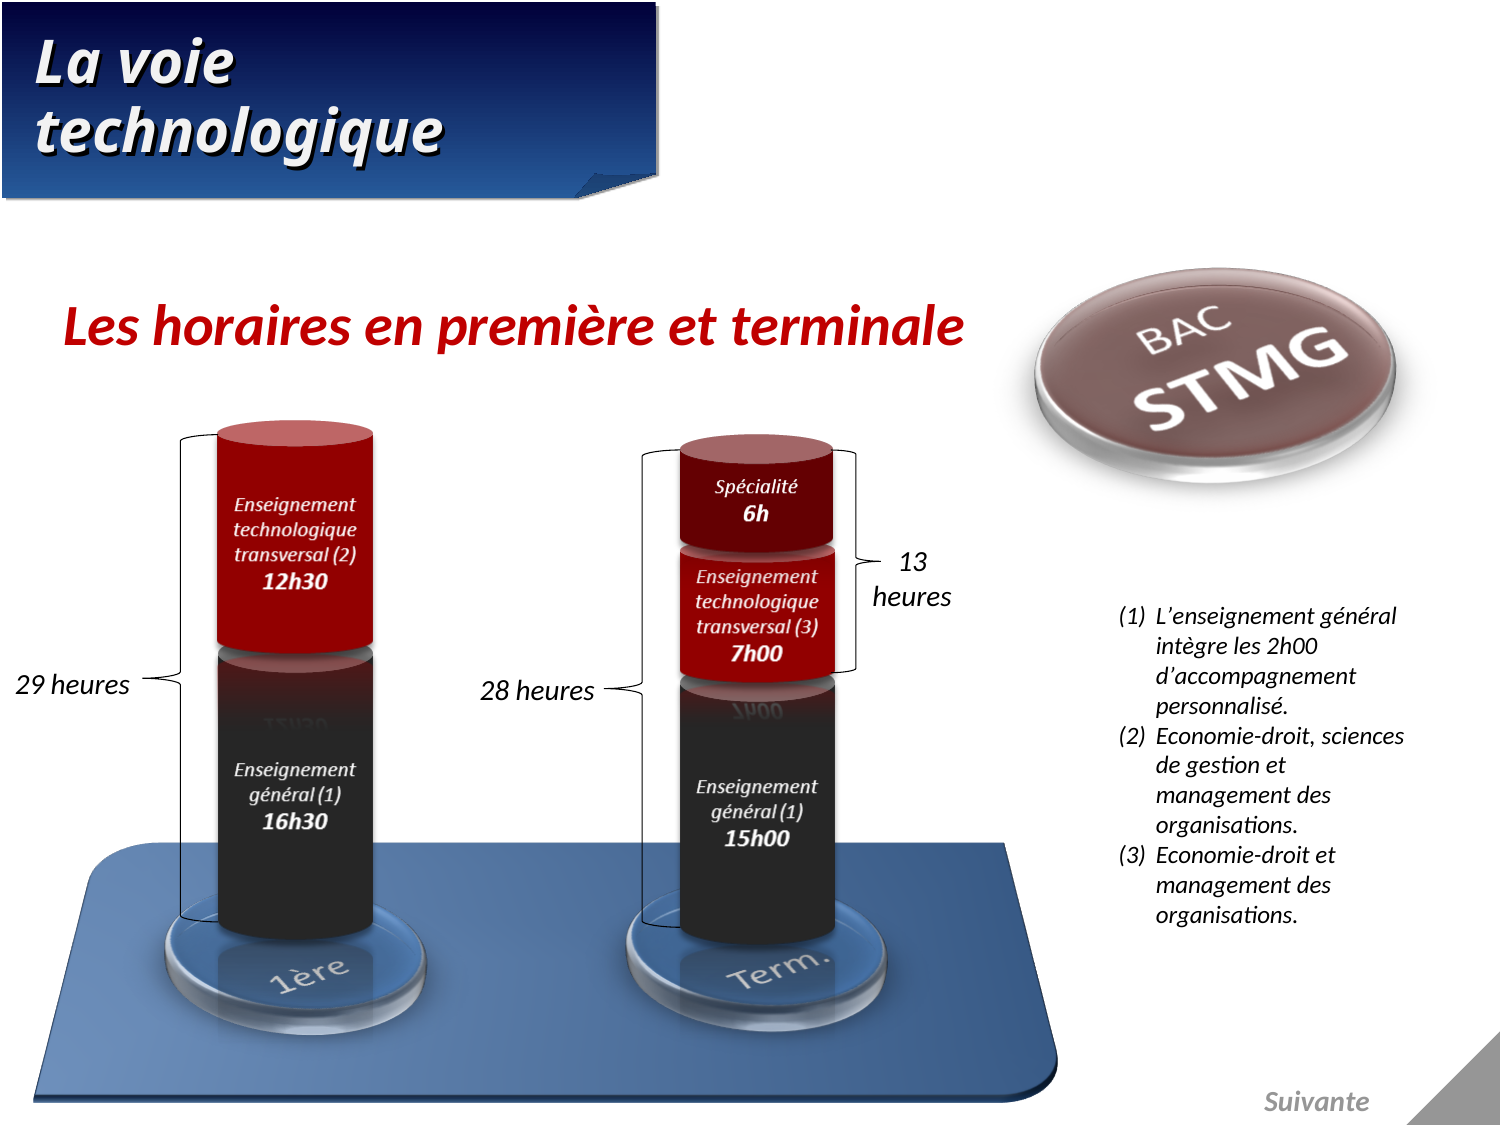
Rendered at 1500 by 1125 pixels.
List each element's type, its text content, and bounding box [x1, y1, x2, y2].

text_box 13 heures [855, 534, 969, 620]
picture [29, 417, 1071, 1125]
text_box 28 heures [461, 663, 614, 714]
text_box [1418, 1031, 1500, 1125]
text_box Les horaires en première et terminale [38, 279, 896, 435]
text_box Suivante [1216, 1074, 1418, 1125]
text_box 29 heures [0, 657, 172, 709]
picture [896, 218, 1500, 583]
text_box [2, 2, 656, 199]
text_box L’enseignement général intègre les 2h00 d’accompagnement personnalisé. Economie-droit, sciences de gestion et management des organisations. Economie-droit et management des organisations. [1103, 591, 1425, 937]
text_box La voie technologique [34, 28, 644, 167]
